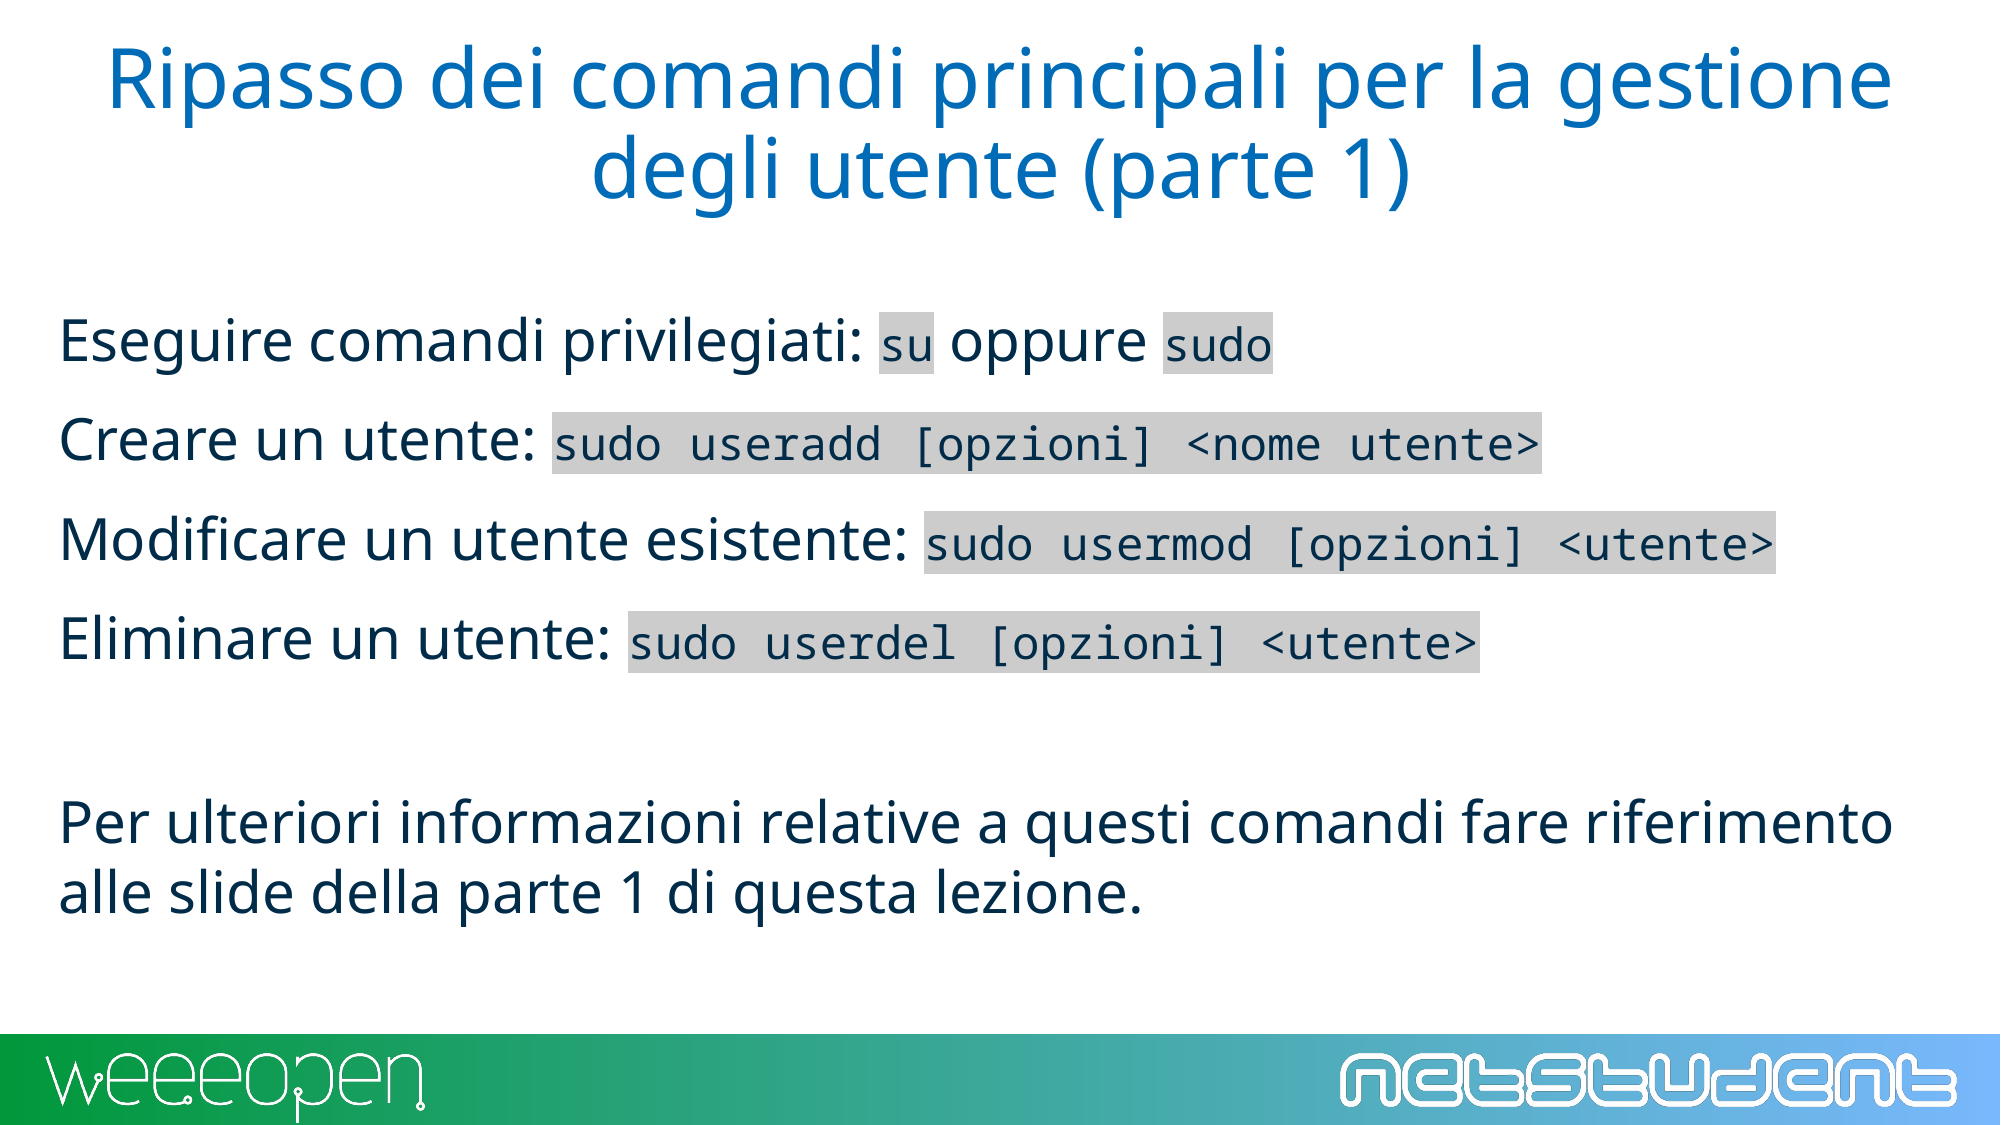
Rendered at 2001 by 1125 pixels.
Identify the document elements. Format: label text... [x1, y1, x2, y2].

title Ripasso dei comandi principali per la gestione degli utente (parte 1) [43, 29, 1959, 247]
picture [45, 1053, 425, 1123]
picture [1340, 1053, 1957, 1107]
list Eseguire comandi privilegiati: su oppure sudo Creare un utente: sudo useradd [opzioni] <nome utente> Modificare un utente esistente: sudo usermod [opzioni] <utente> Eliminare un utente: sudo userdel [opzioni] <utente> Per ulteriori informazioni relative a questi comandi fare riferimento alle slide della parte 1 di questa lezione. [43, 295, 1959, 1010]
